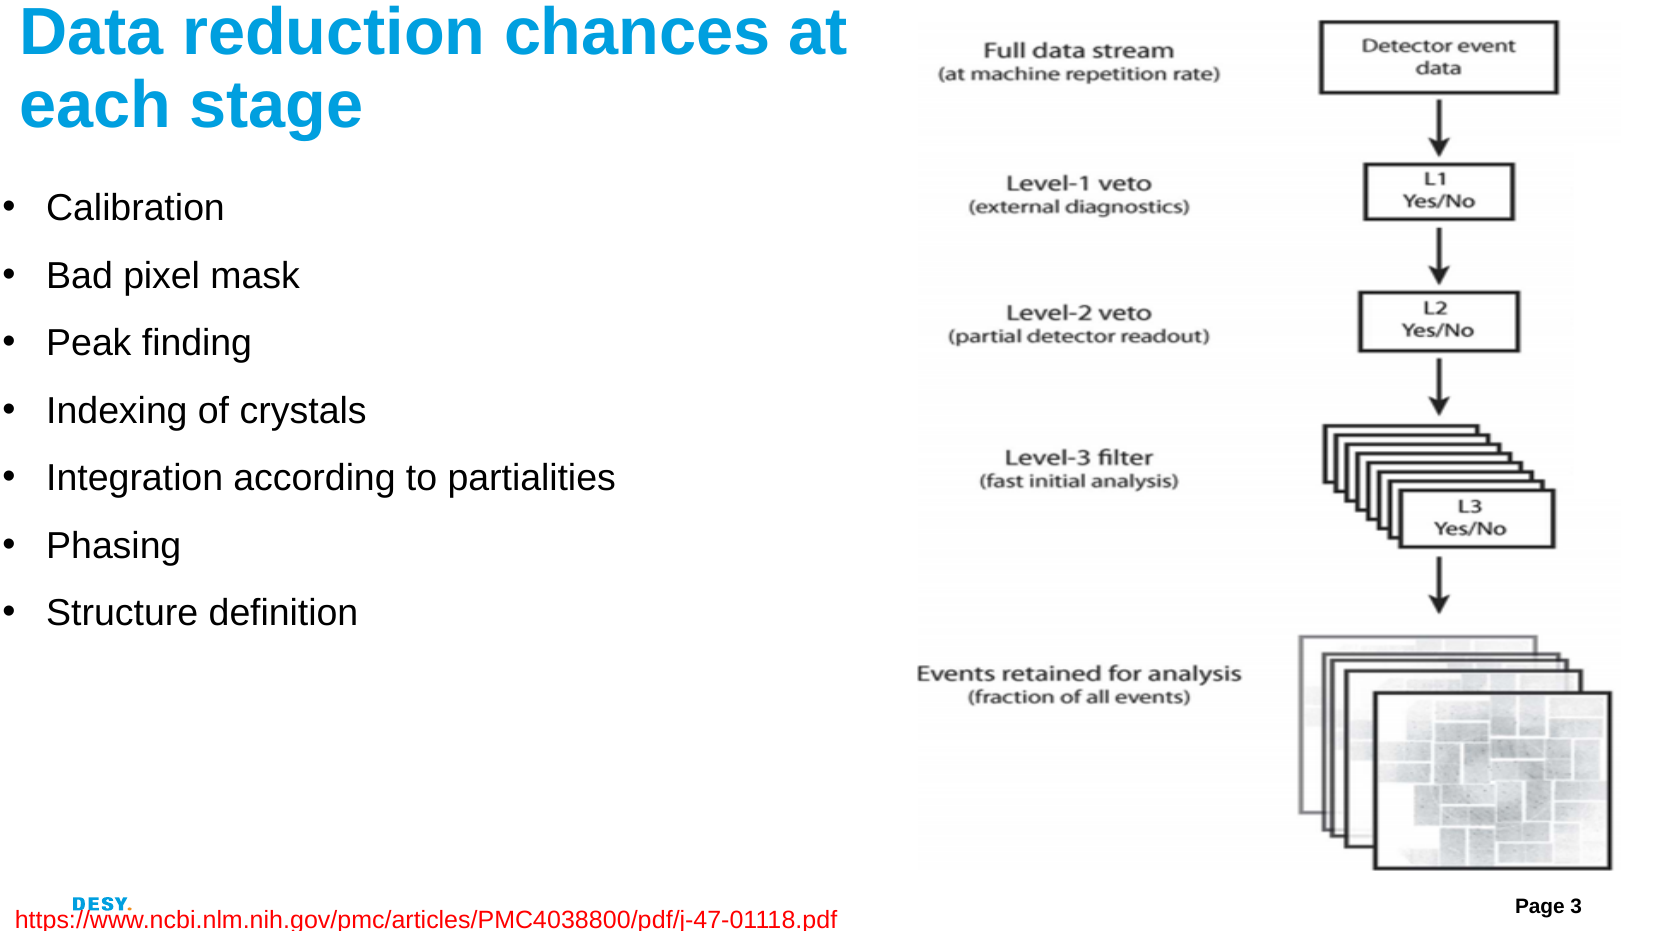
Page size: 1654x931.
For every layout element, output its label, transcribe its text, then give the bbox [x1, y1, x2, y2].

text_box https://www.ncbi.nlm.nih.gov/pmc/articles/PMC4038800/pdf/j-47-01118.pdf [0, 896, 1000, 931]
title Data reduction chances at each stage [19, 9, 892, 130]
picture [904, 15, 1621, 876]
text_box Calibration Bad pixel mask Peak finding Indexing of crystals Integration according to partialities Phasing Structure definition [0, 153, 801, 896]
